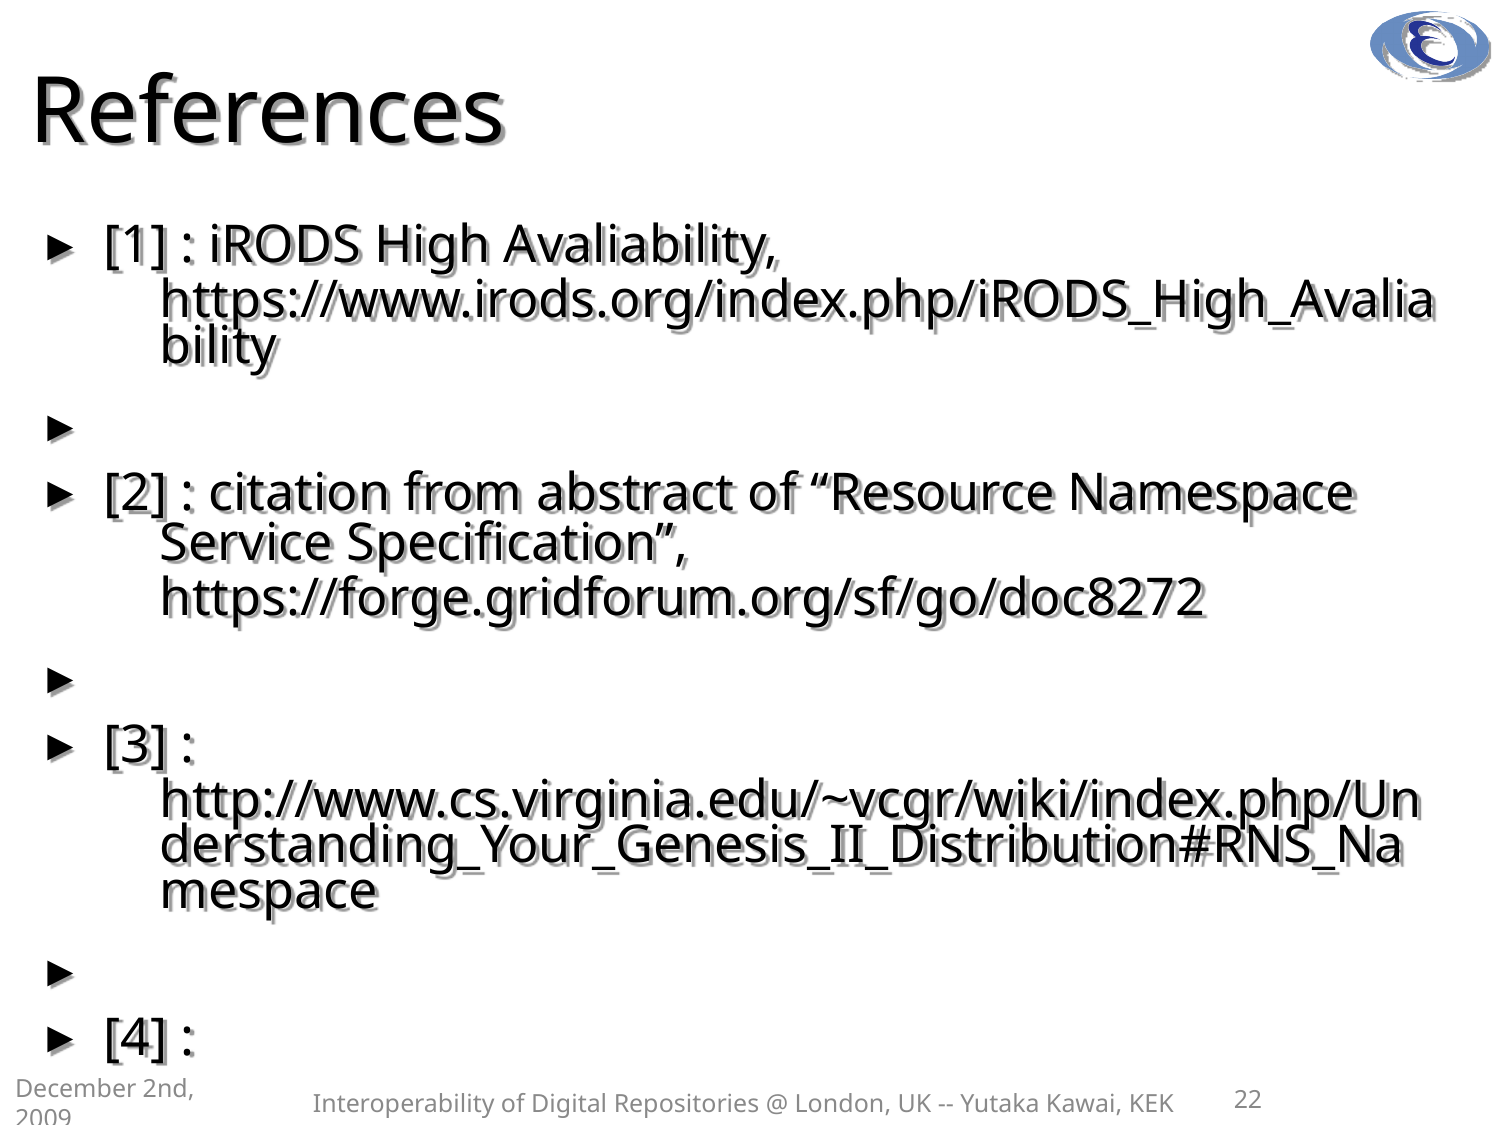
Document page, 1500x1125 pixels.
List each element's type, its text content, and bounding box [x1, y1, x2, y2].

title References [0, 0, 1500, 210]
text_box December 2nd, 2009 [0, 1065, 269, 1125]
text_box 22 [1218, 1065, 1500, 1125]
list [1] : iRODS High Avaliability, https://www.irods.org/index.php/iRODS_High_Avaliability [2] : citation from abstract of “Resource Namespace Service Specification”, https://forge.gridforum.org/sf/go/doc8272 [3] : http://www.cs.virginia.edu/~vcgr/wiki/index.php/Understanding_Your_Genesis_II_Distribution#RNS_Namespace [4] : [0, 210, 1500, 1065]
text_box Interoperability of Digital Repositories @ London, UK -- Yutaka Kawai, KEK [269, 1065, 1218, 1125]
